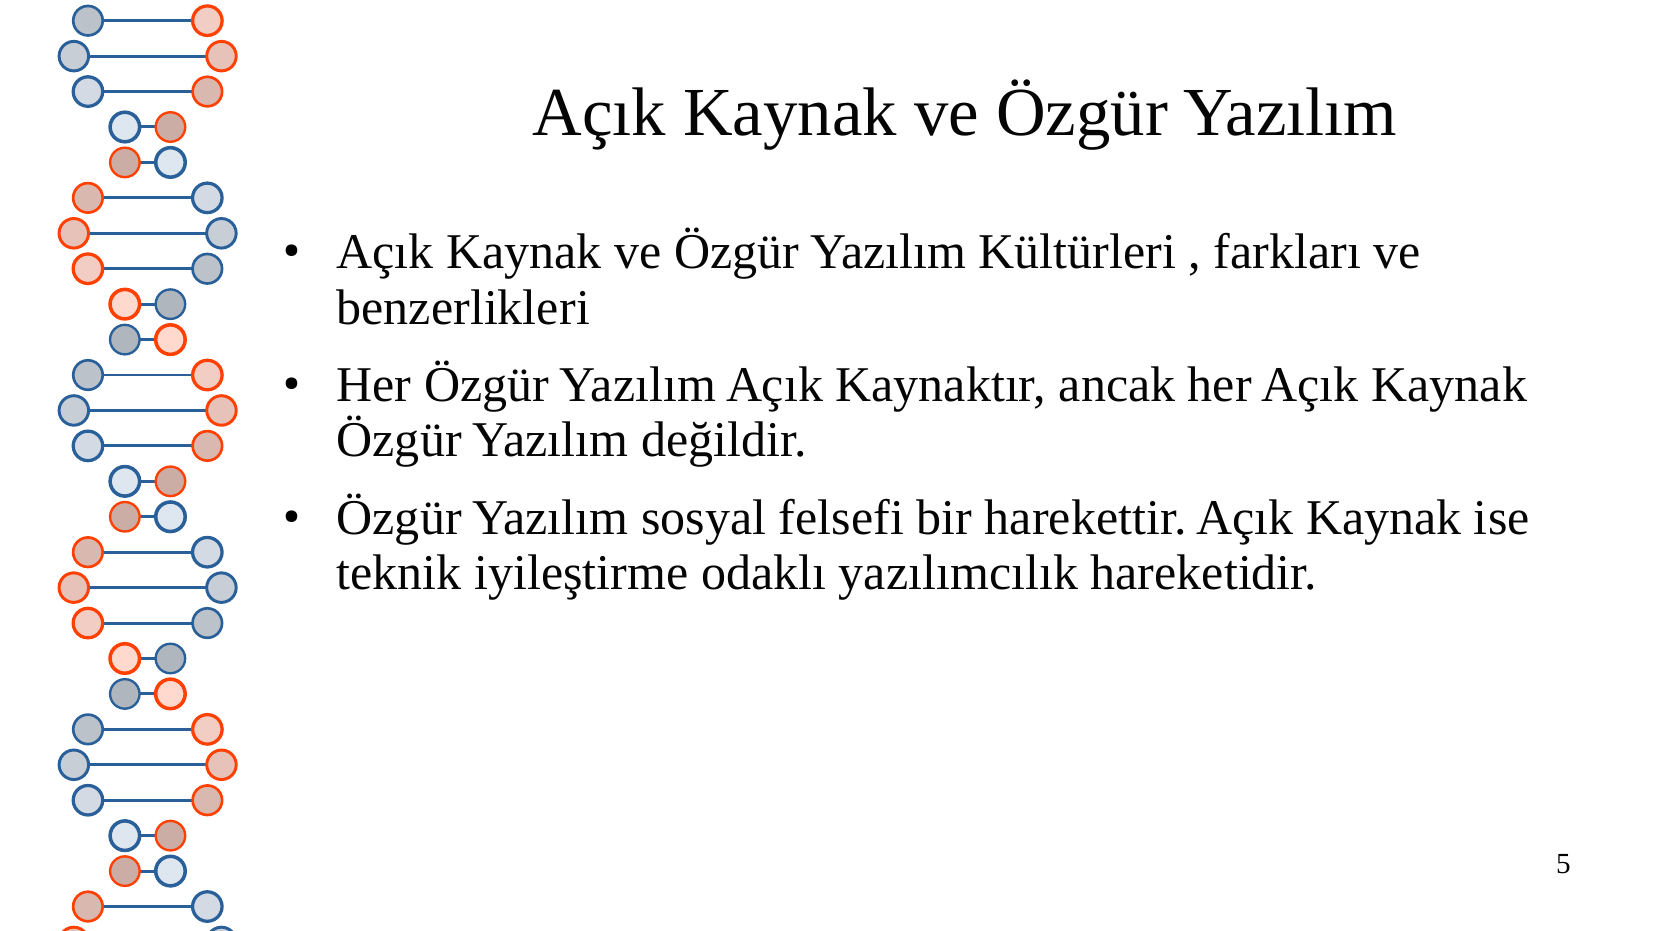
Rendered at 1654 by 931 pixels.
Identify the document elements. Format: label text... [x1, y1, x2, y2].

list Açık Kaynak ve Özgür Yazılım Kültürleri , farkları ve benzerlikleri Her Özgür Yazılım Açık Kaynaktır, ancak her Açık Kaynak Özgür Yazılım değildir. Özgür Yazılım sosyal felsefi bir harekettir. Açık Kaynak ise teknik iyileştirme odaklı yazılımcılık hareketidir. [265, 224, 1595, 764]
title Açık Kaynak ve Özgür Yazılım [265, 35, 1595, 189]
